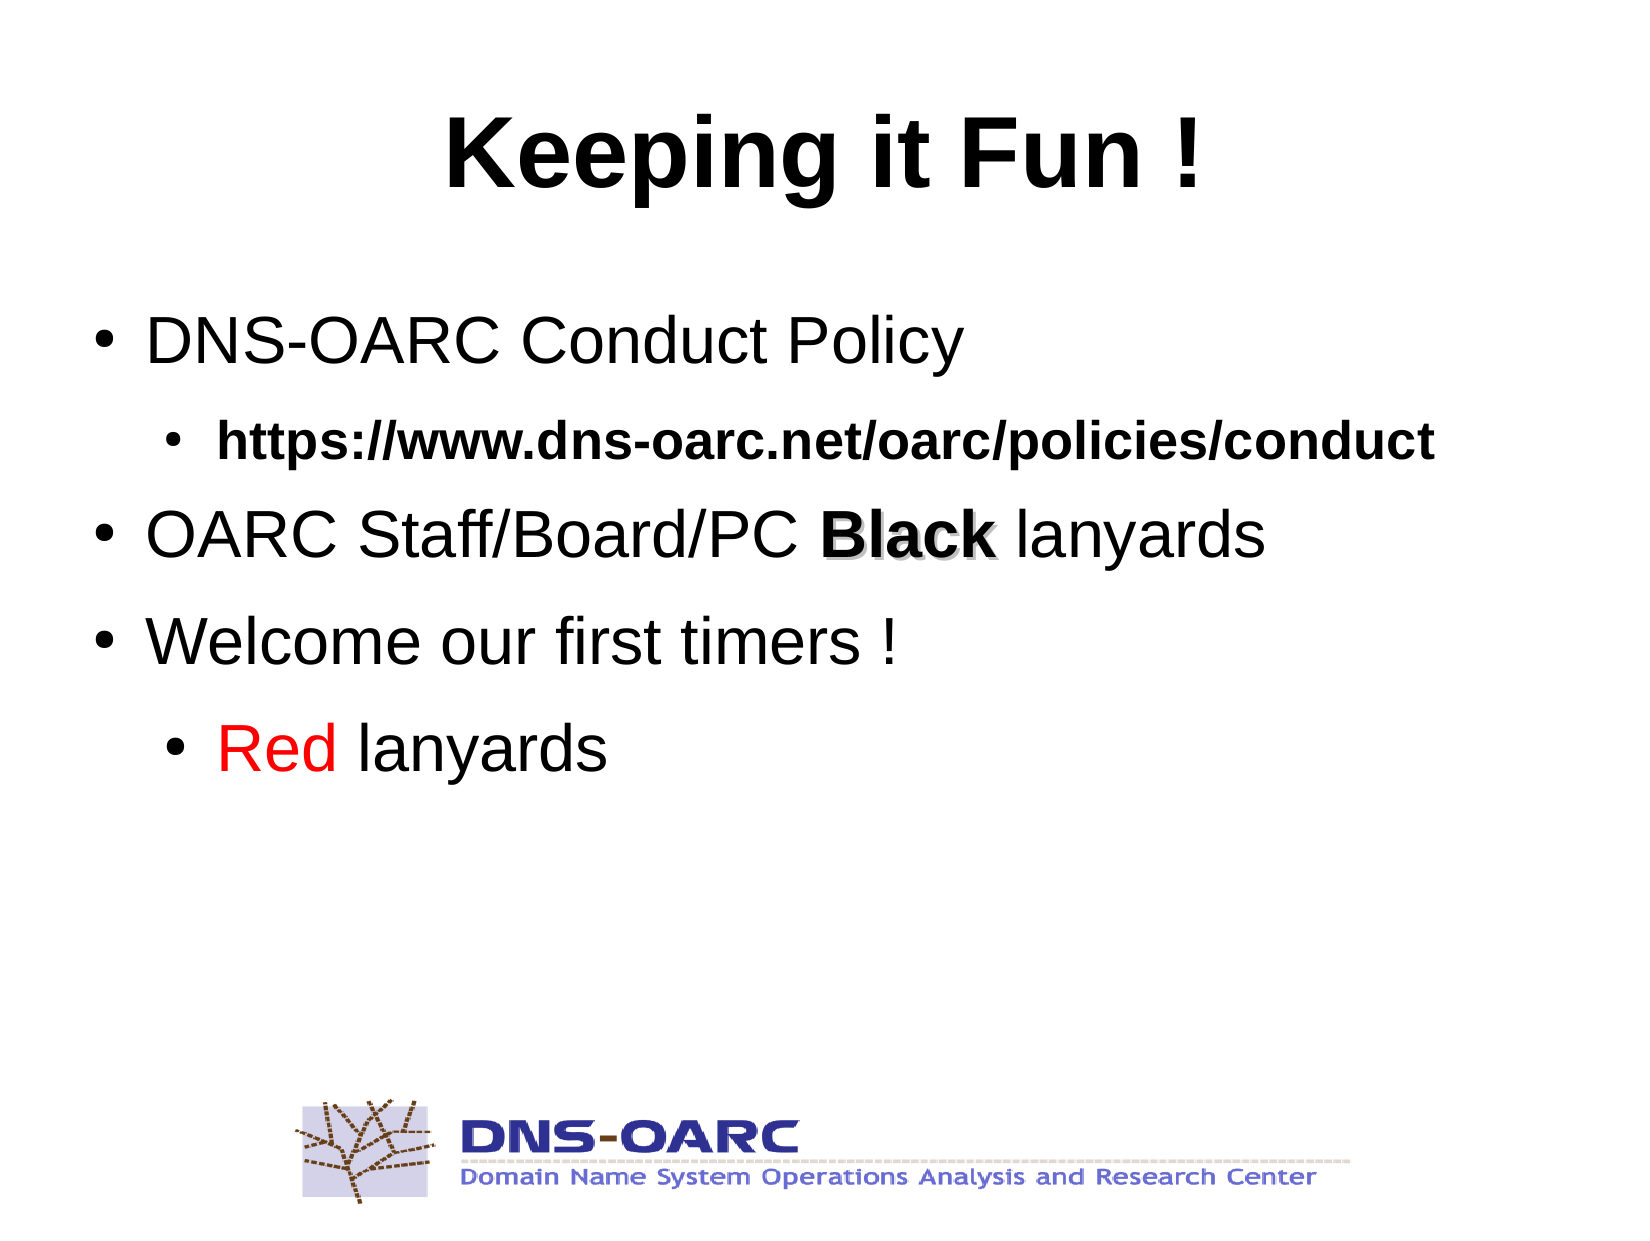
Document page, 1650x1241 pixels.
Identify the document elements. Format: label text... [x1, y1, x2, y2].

list DNS-OARC Conduct Policy https://www.dns-oarc.net/oarc/policies/conduct OARC Staff/Board/PC Black lanyards Welcome our first timers ! Red lanyards [75, 303, 1576, 1023]
title Keeping it Fun ! [82, 49, 1568, 257]
picture [235, 1092, 1385, 1211]
